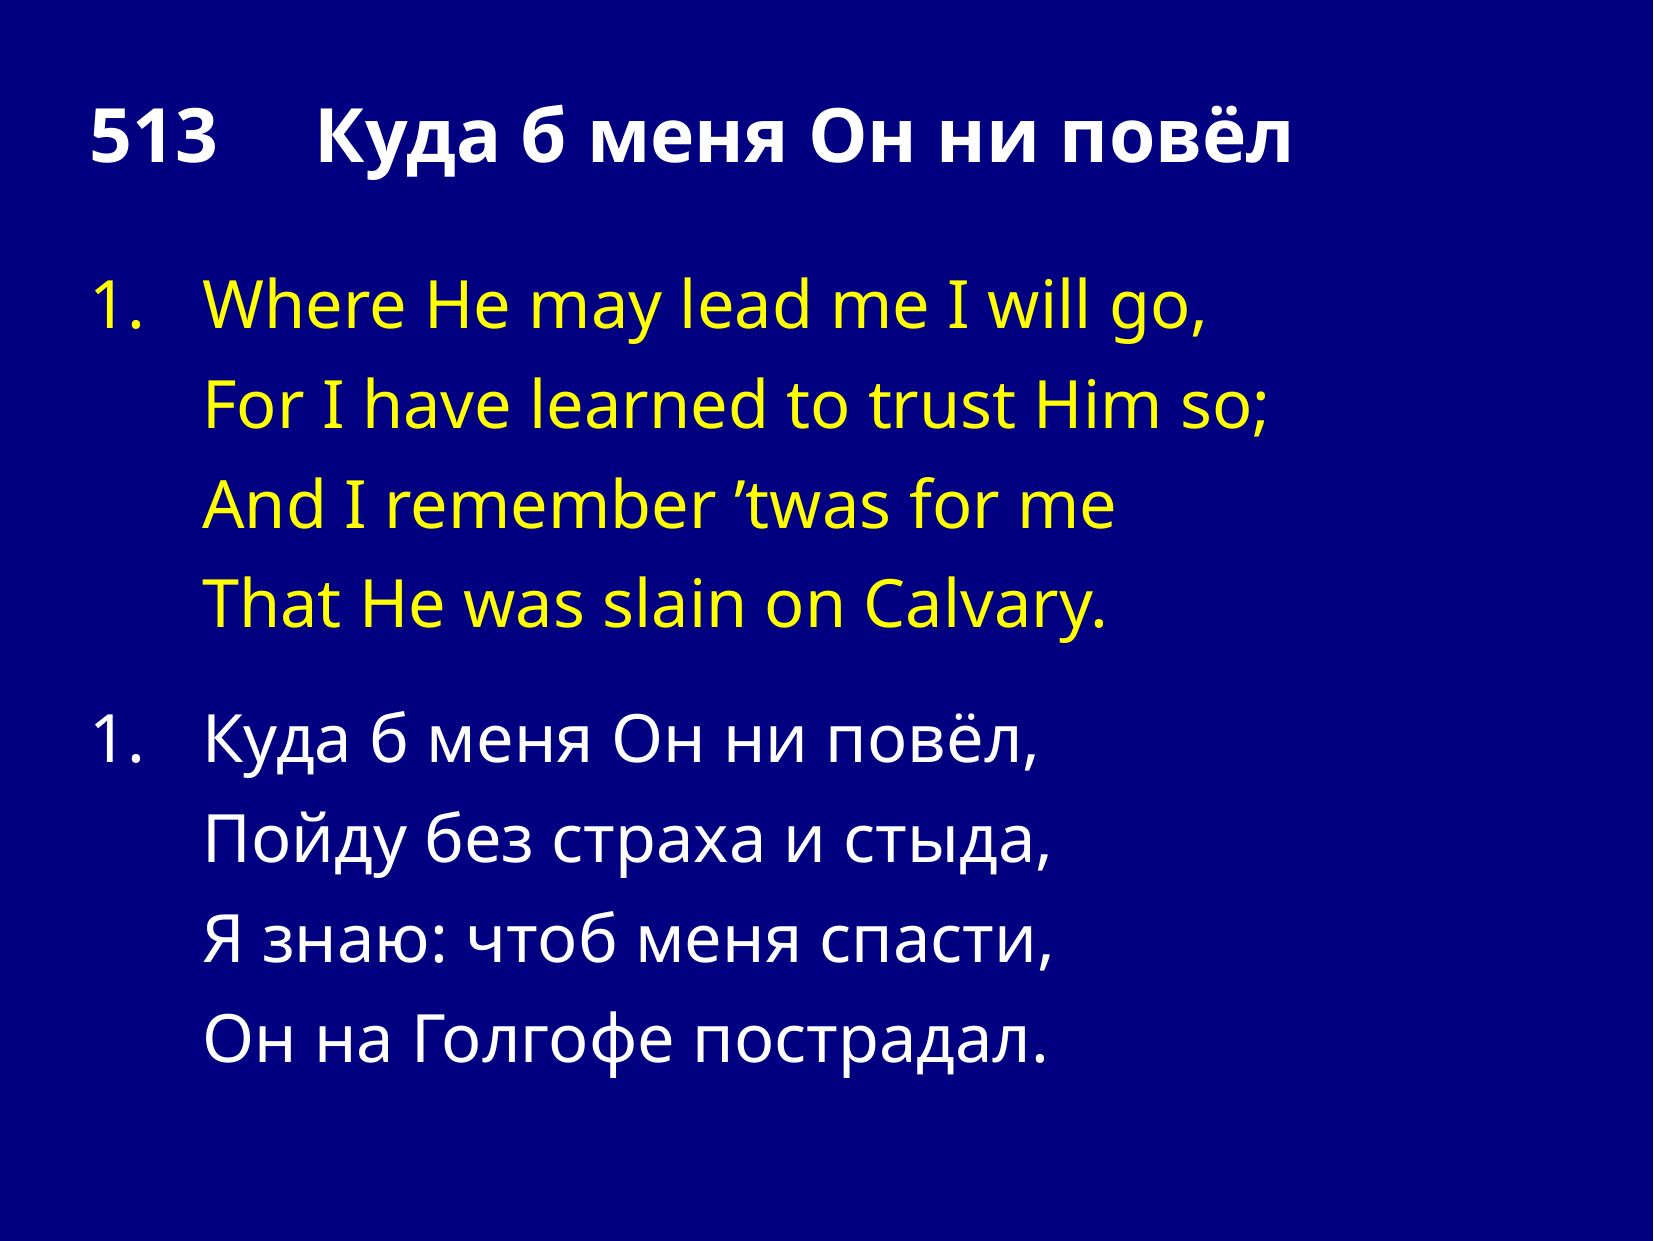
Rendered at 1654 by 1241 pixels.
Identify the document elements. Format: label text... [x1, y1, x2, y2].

text_box 1. Куда б меня Он ни повёл, Пойду без страха и стыда, Я знаю: чтоб меня спасти, Он на Голгофе пострадал. [75, 675, 1576, 1163]
text_box 513 Куда б меня Он ни повёл [75, 75, 1576, 188]
text_box 1. Where He may lead me I will go, For I have learned to trust Him so; And I remember ’twas for me That He was slain on Calvary. [75, 188, 1576, 638]
